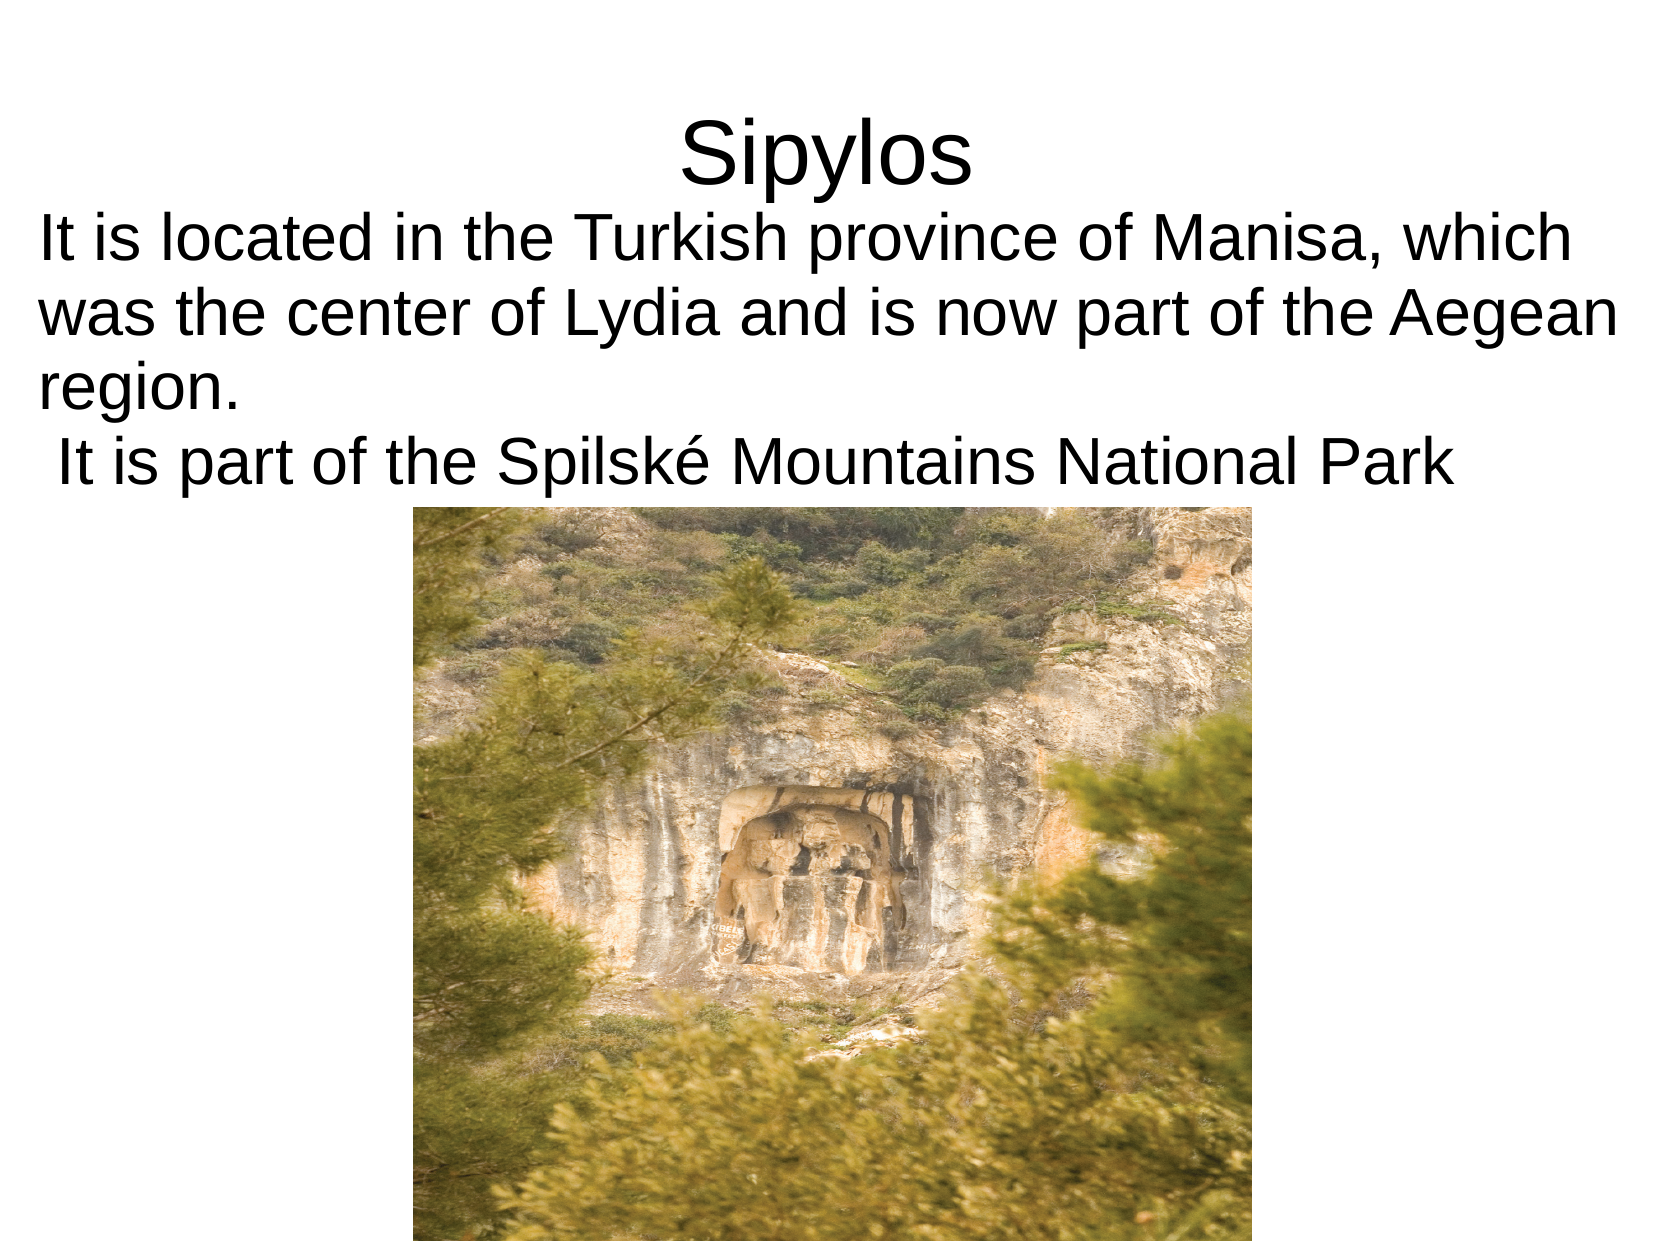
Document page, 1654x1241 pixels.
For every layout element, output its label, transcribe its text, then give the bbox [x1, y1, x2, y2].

text_box It is located in the Turkish province of Manisa, which was the center of Lydia and is now part of the Aegean region. It is part of the Spilské Mountains National Park [23, 192, 1654, 768]
title Sipylos [82, 49, 1571, 192]
picture [413, 507, 1252, 1241]
